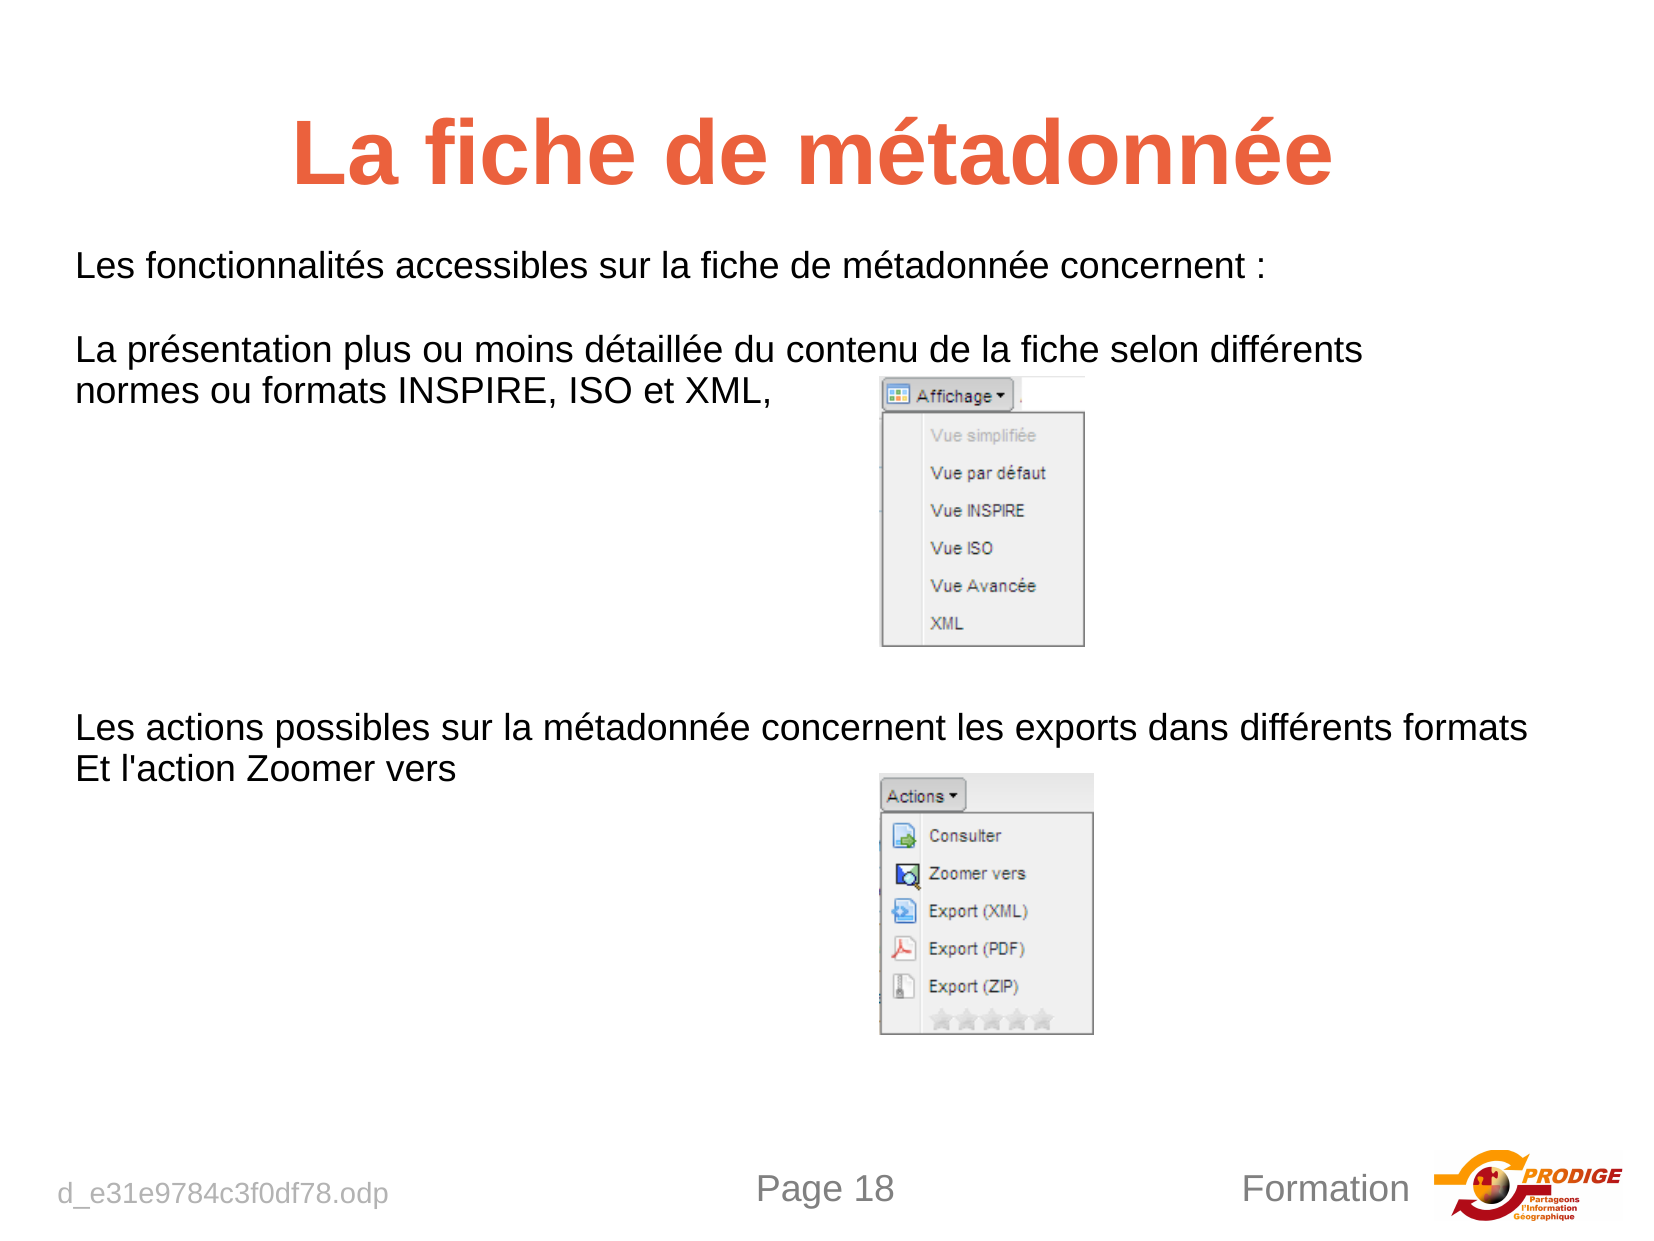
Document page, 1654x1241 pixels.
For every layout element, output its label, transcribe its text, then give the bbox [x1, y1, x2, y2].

picture [879, 376, 1085, 647]
picture [879, 773, 1094, 1035]
picture [1434, 1150, 1623, 1221]
text_box Les fonctionnalités accessibles sur la fiche de métadonnée concernent : La présentation plus ou moins détaillée du contenu de la fiche selon différents normes ou formats INSPIRE, ISO et XML, Les actions possibles sur la métadonnée concernent les exports dans différents formats Et l'action Zoomer vers [60, 236, 1561, 799]
title La fiche de métadonnée [82, 56, 1571, 250]
